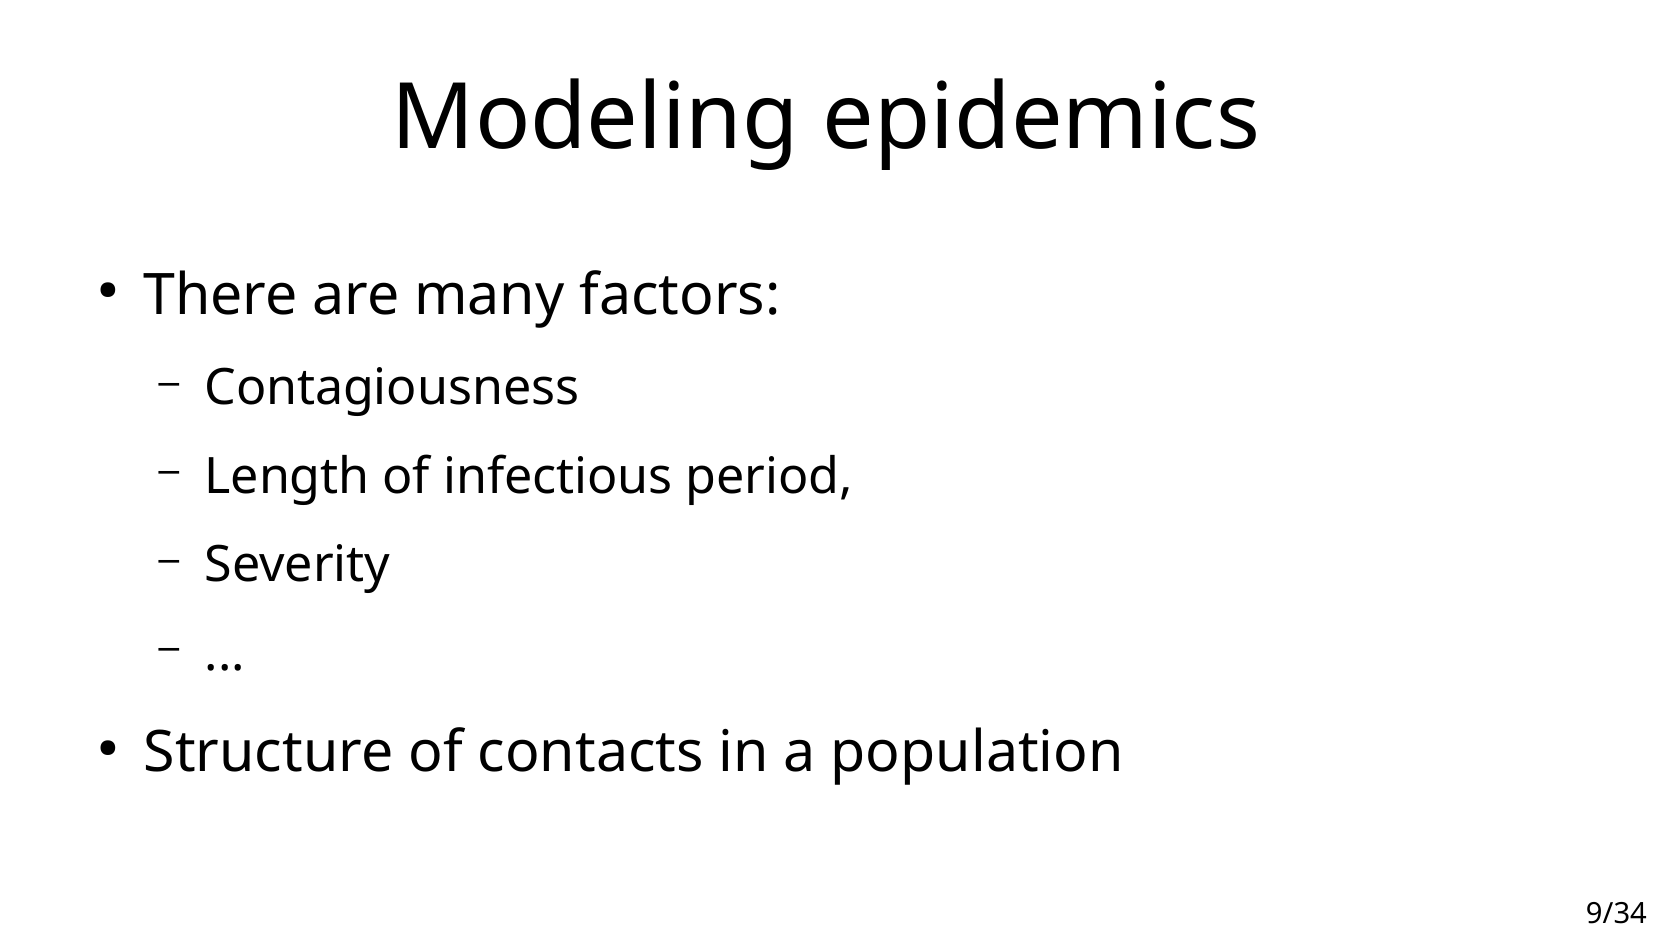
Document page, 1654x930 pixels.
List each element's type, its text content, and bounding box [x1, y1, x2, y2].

list There are many factors: Contagiousness Length of infectious period, Severity ... Structure of contacts in a population [82, 252, 1571, 793]
title Modeling epidemics [82, 1, 1571, 225]
